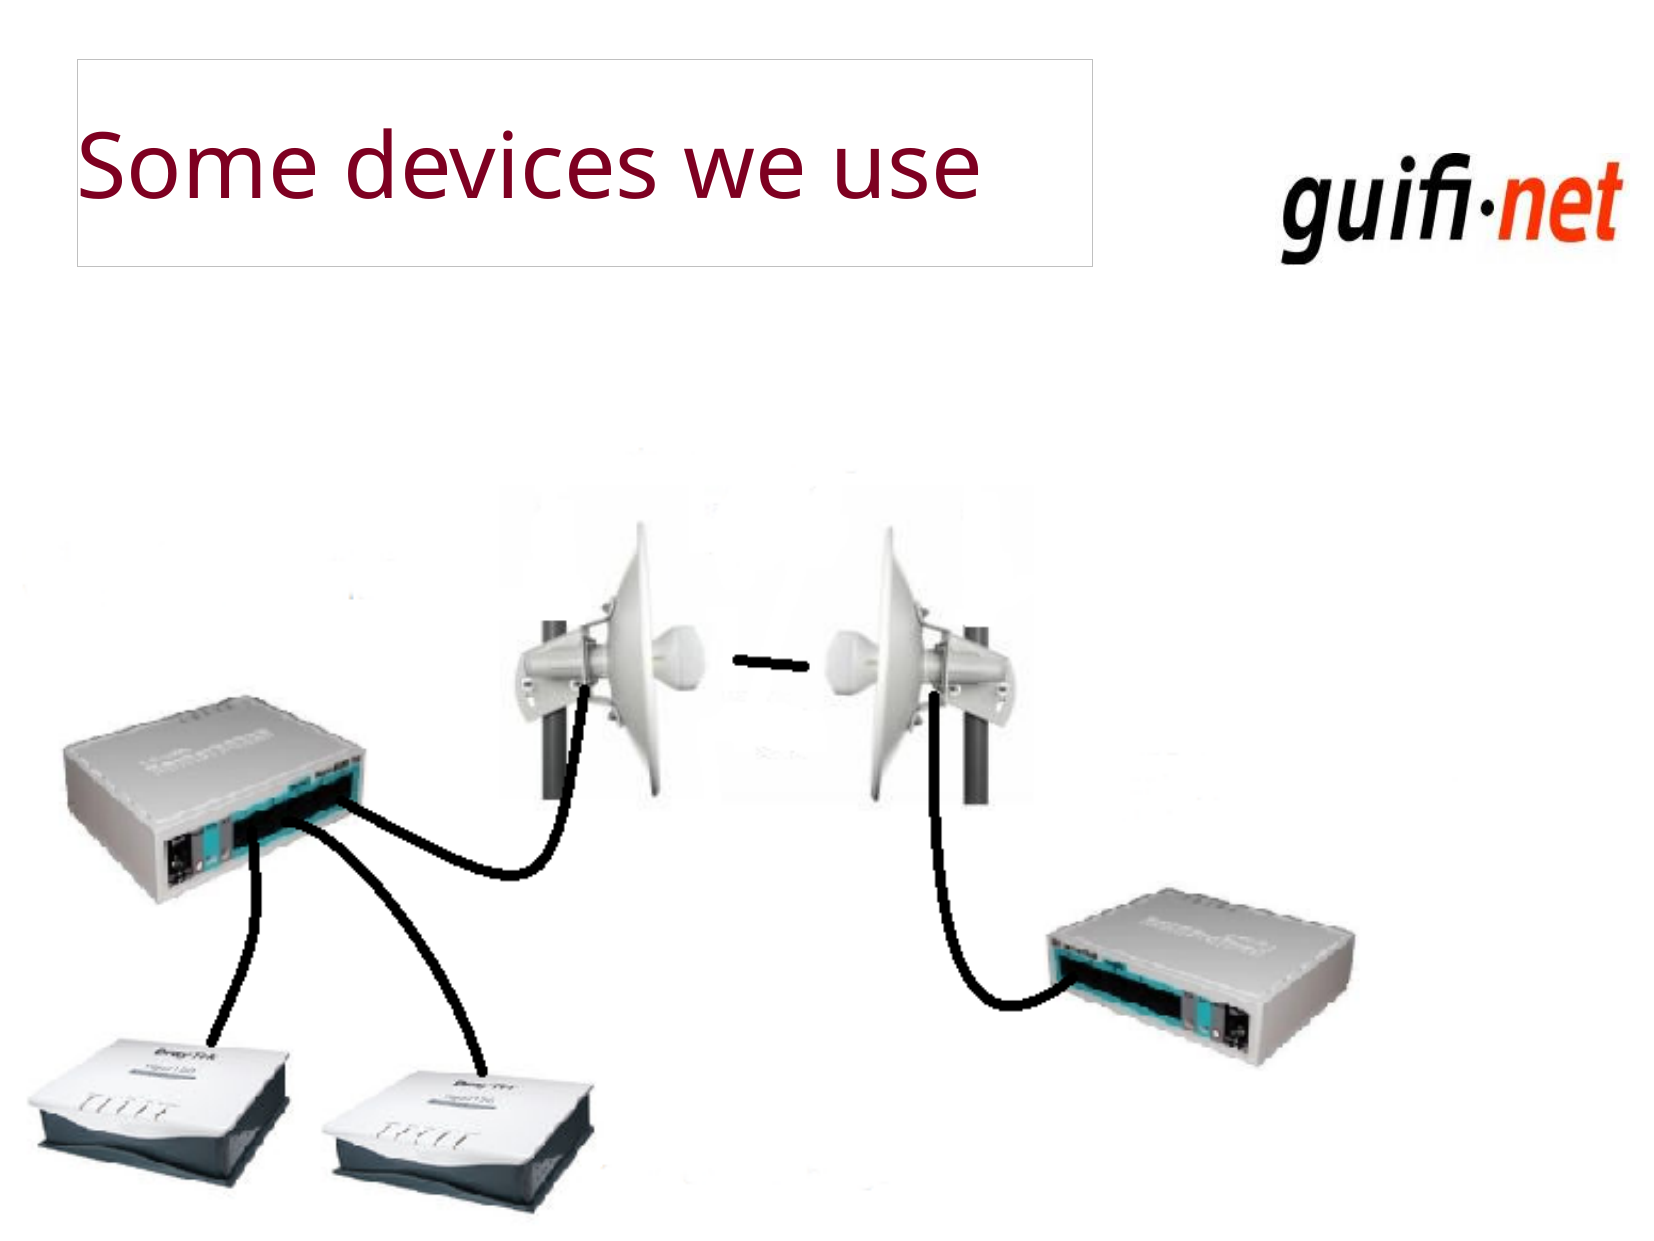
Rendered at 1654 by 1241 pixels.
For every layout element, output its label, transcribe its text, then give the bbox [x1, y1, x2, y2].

picture [1275, 153, 1630, 266]
picture [0, 267, 1654, 1241]
title Some devices we use [76, 59, 1093, 267]
